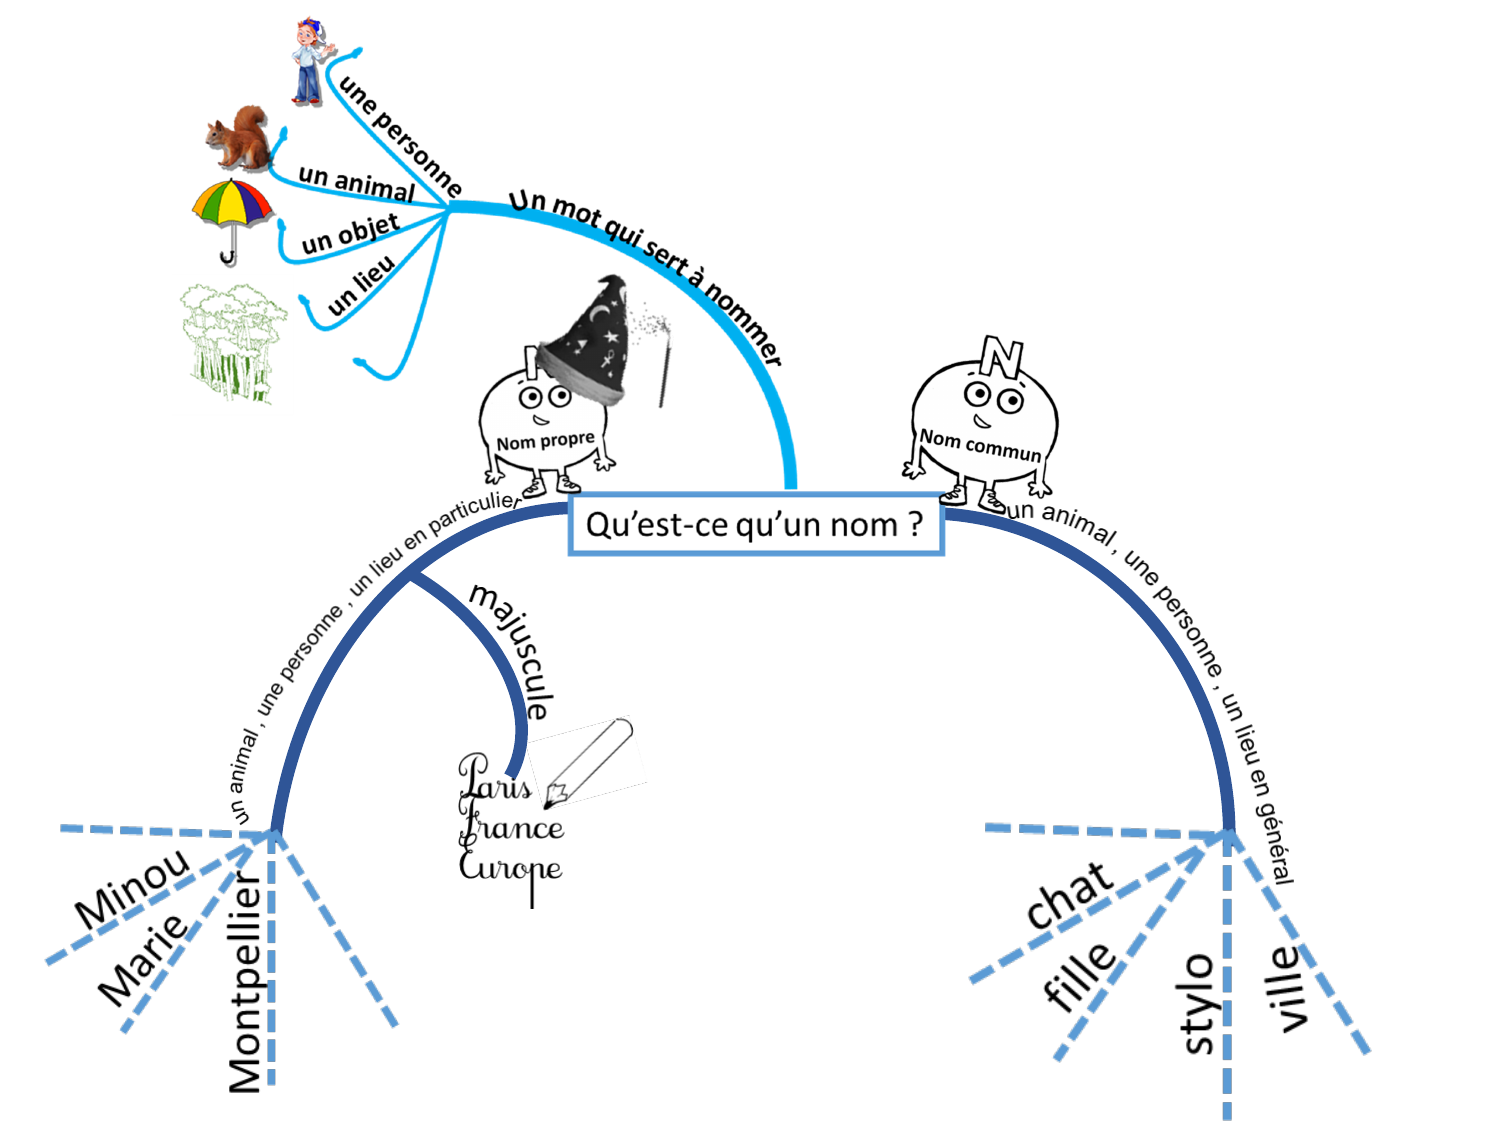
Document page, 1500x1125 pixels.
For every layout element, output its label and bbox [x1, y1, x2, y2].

picture [31, 10, 1376, 1125]
